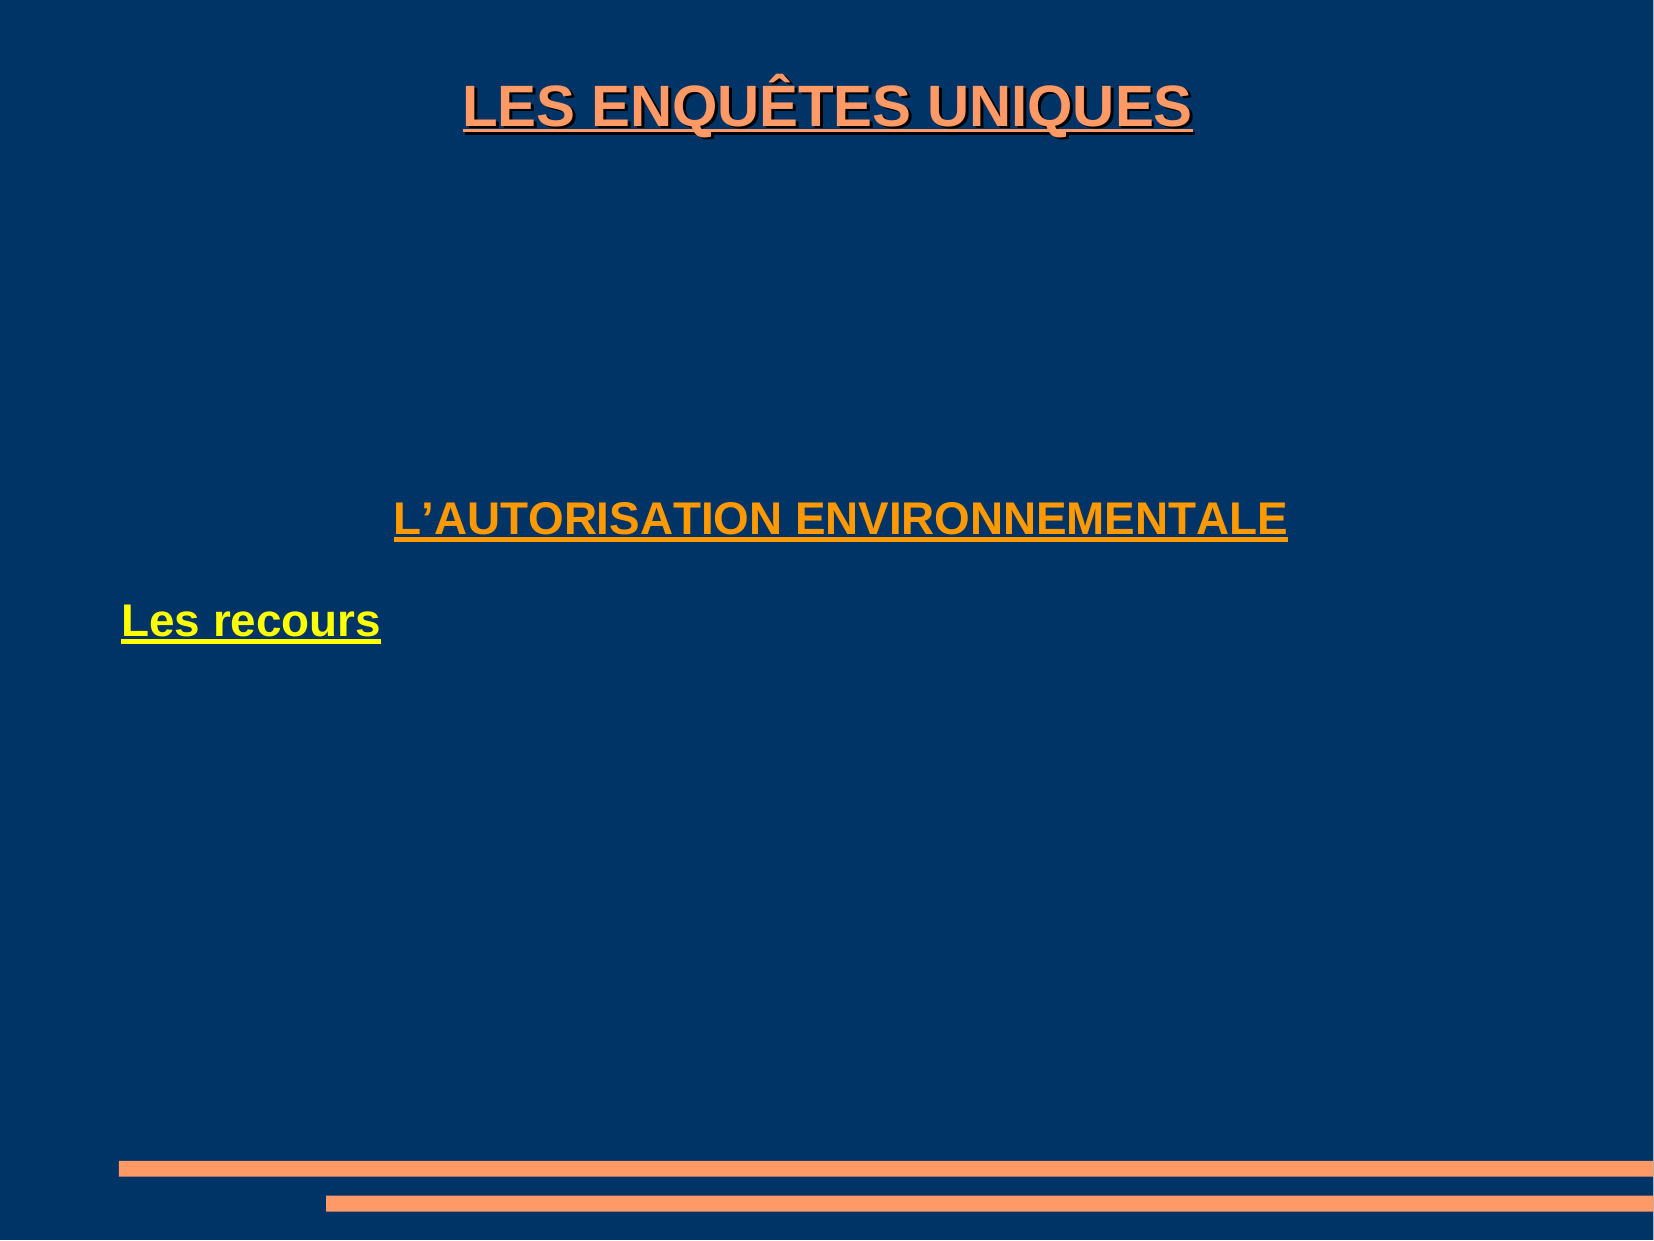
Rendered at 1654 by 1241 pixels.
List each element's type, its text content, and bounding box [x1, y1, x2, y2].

title LES ENQUÊTES UNIQUES [121, 46, 1534, 166]
subtitle L’AUTORISATION ENVIRONNEMENTALE Les recours [121, 201, 1561, 1143]
